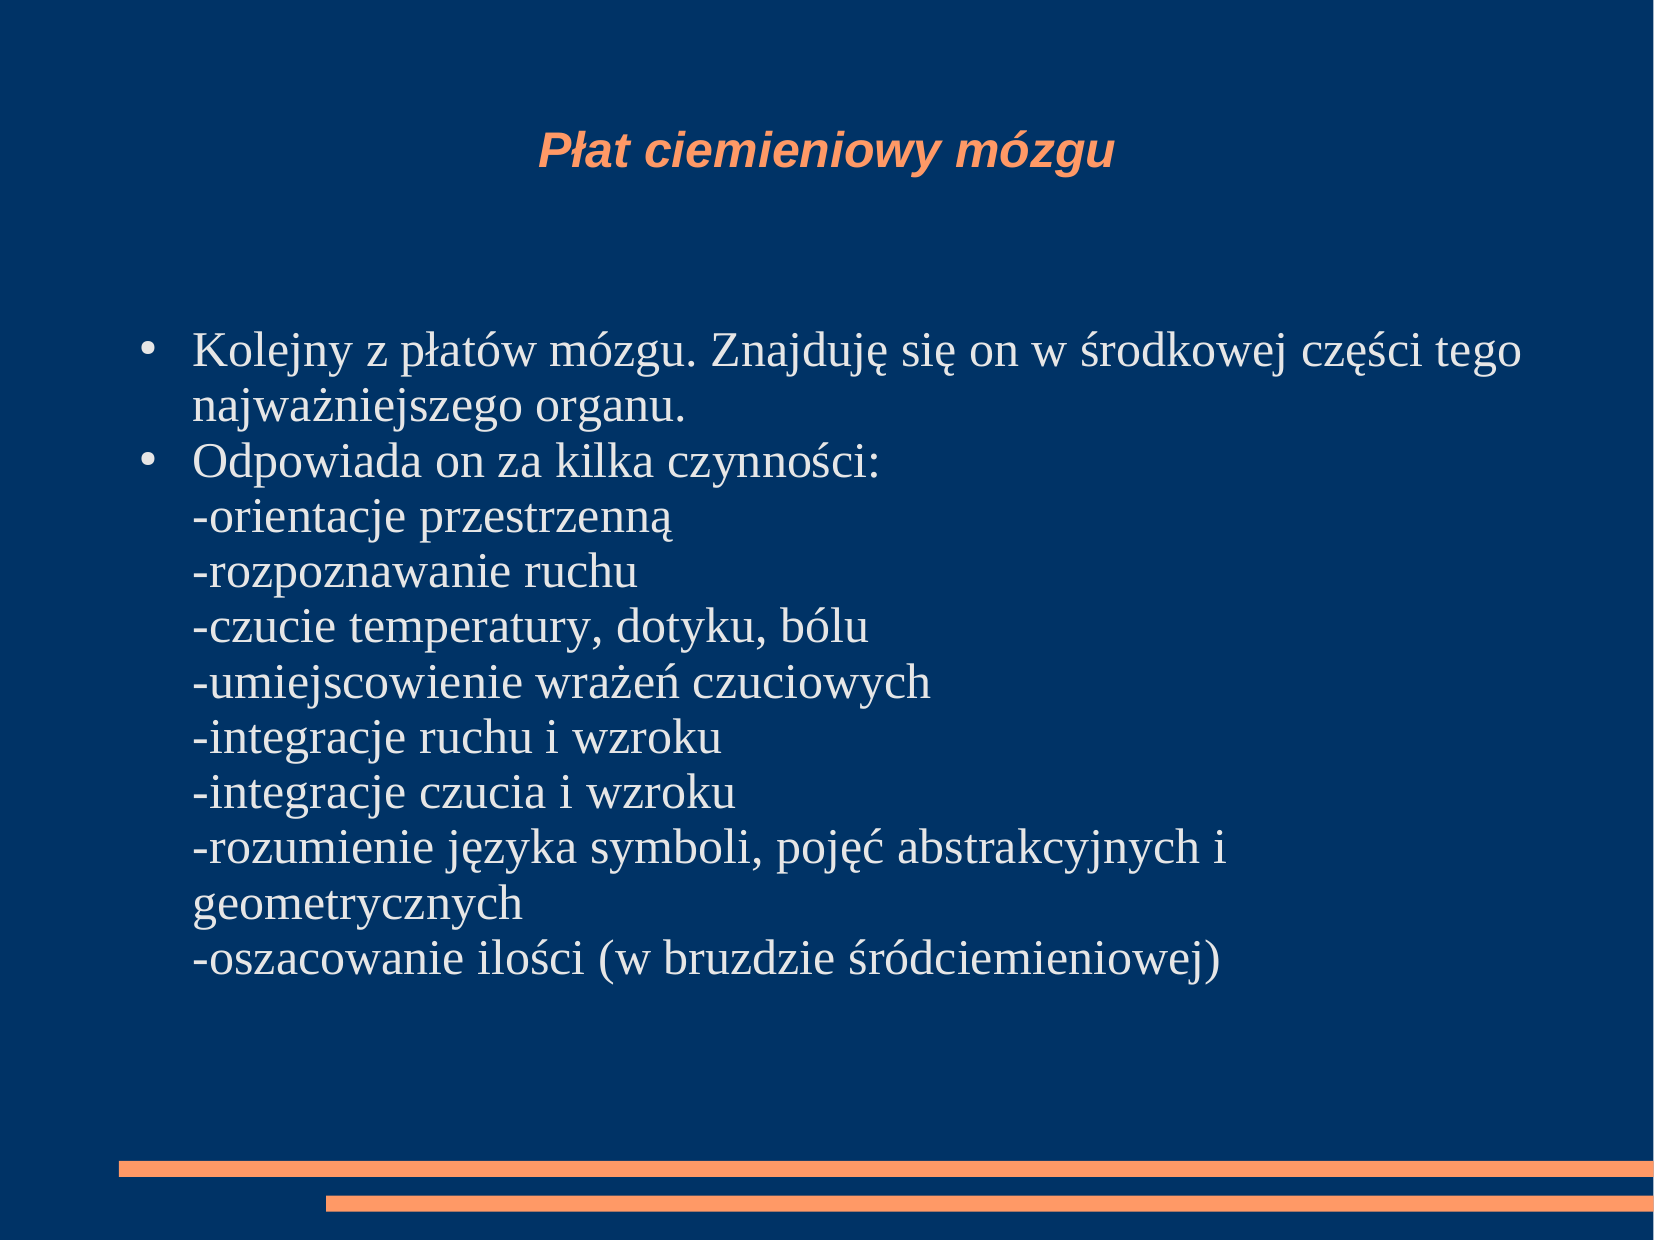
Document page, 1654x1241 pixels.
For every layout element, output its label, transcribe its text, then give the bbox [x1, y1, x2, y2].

list Kolejny z płatów mózgu. Znajduję się on w środkowej części tego najważniejszego organu. Odpowiada on za kilka czynności: -orientacje przestrzenną -rozpoznawanie ruchu -czucie temperatury, dotyku, bólu -umiejscowienie wrażeń czuciowych -integracje ruchu i wzroku -integracje czucia i wzroku -rozumienie języka symboli, pojęć abstrakcyjnych i geometrycznych -oszacowanie ilości (w bruzdzie śródciemieniowej) [121, 322, 1561, 1132]
title Płat ciemieniowy mózgu [121, 46, 1534, 254]
